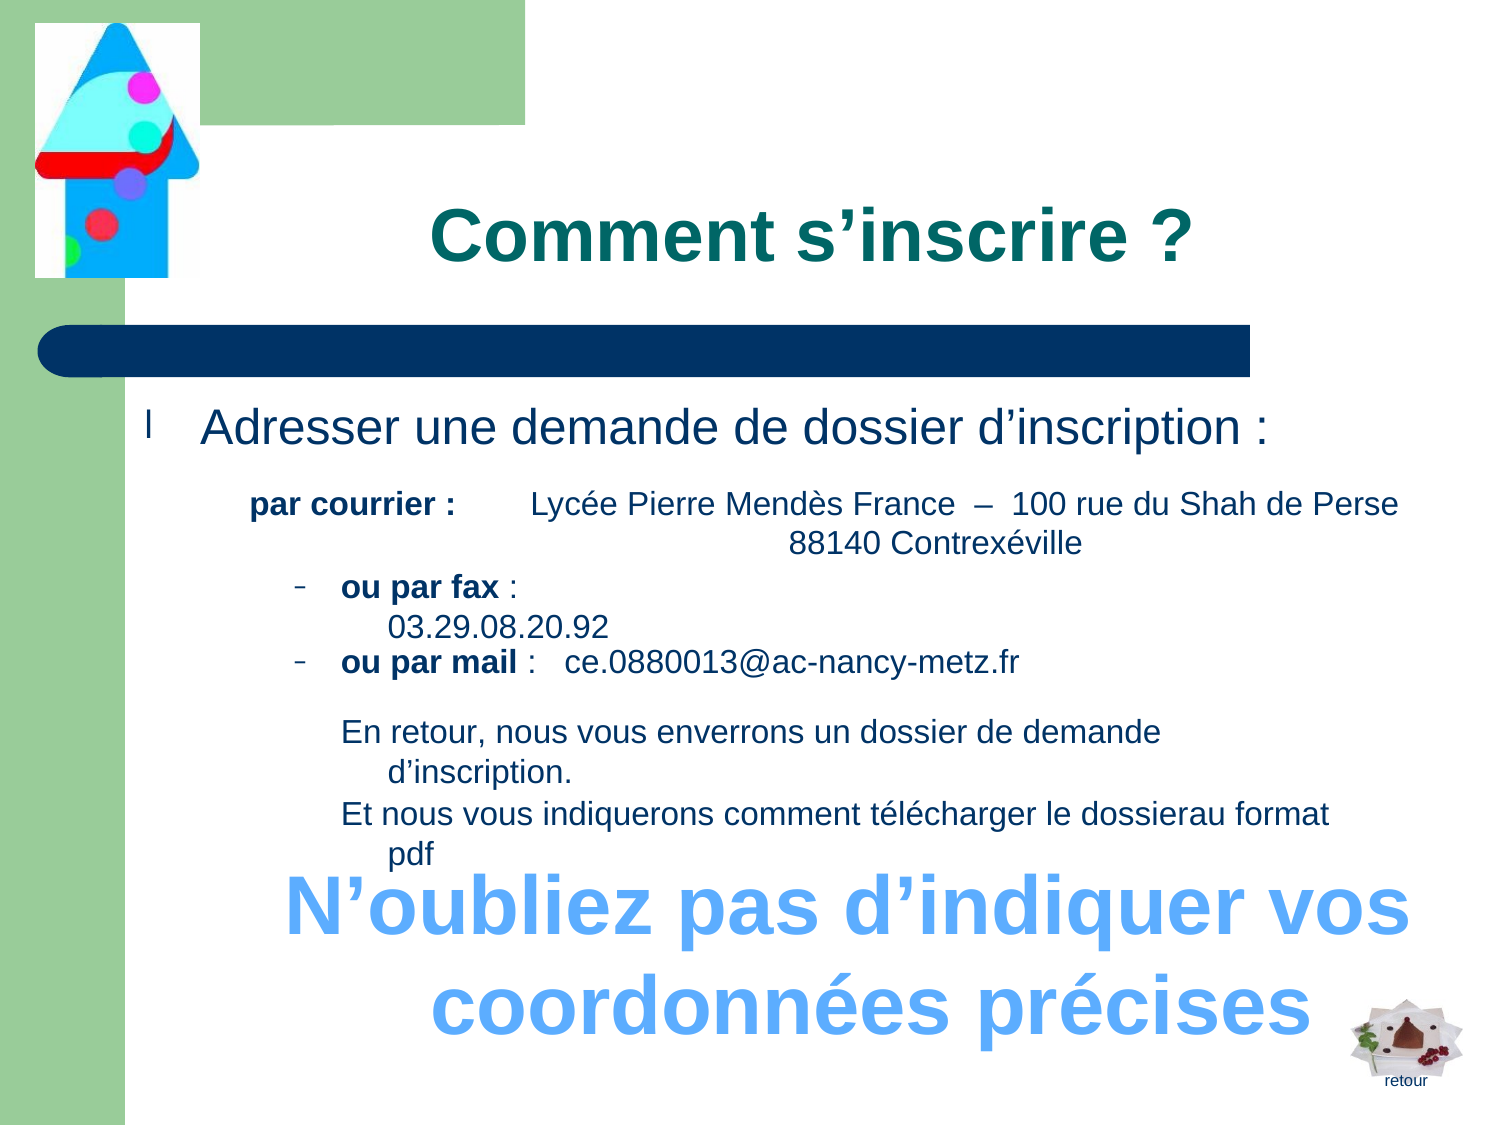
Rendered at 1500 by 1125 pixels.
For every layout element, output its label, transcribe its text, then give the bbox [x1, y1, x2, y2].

picture [84, 208, 119, 242]
text_box Adresser une demande de dossier d’inscription : [129, 387, 1500, 462]
text_box ou par fax : 03.29.08.20.92 [129, 558, 736, 633]
text_box par courrier : Lycée Pierre Mendès France – 100 rue du Shah de Perse 88140 Contrexéville [0, 474, 1500, 569]
text_box retour [1350, 1062, 1463, 1098]
text_box N’oubliez pas d’indiquer vos coordonnées précises [0, 844, 1500, 1059]
title Comment s’inscrire ? [125, 152, 1500, 286]
text_box En retour, nous vous enverrons un dossier de demande d’inscription. [129, 703, 1330, 798]
text_box Et nous vous indiquerons comment télécharger le dossierau format pdf [129, 785, 1395, 844]
picture [35, 23, 200, 278]
text_box ou par mail : ce.0880013@ac-nancy-metz.fr [129, 633, 1078, 688]
